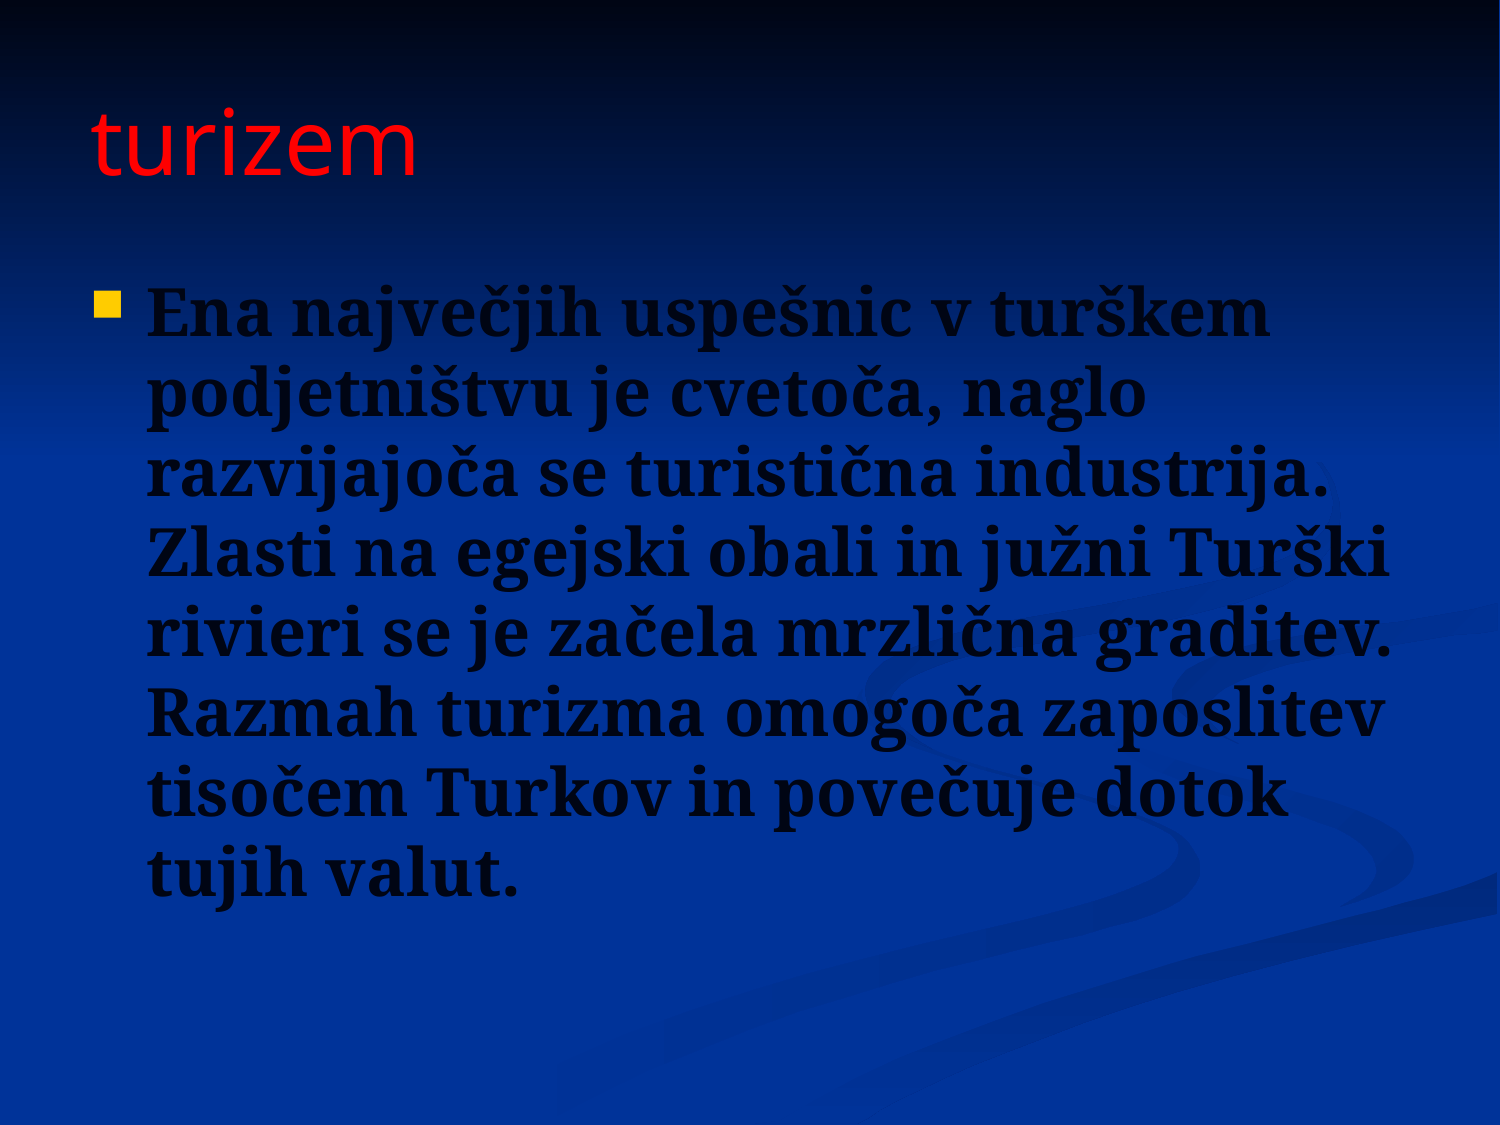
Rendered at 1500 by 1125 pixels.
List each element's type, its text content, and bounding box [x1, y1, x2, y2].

title turizem [75, 45, 1425, 233]
list Ena največjih uspešnic v turškem podjetništvu je cvetoča, naglo razvijajoča se turistična industrija. Zlasti na egejski obali in južni Turški rivieri se je začela mrzlična graditev. Razmah turizma omogoča zaposlitev tisočem Turkov in povečuje dotok tujih valut. [75, 262, 1425, 1005]
